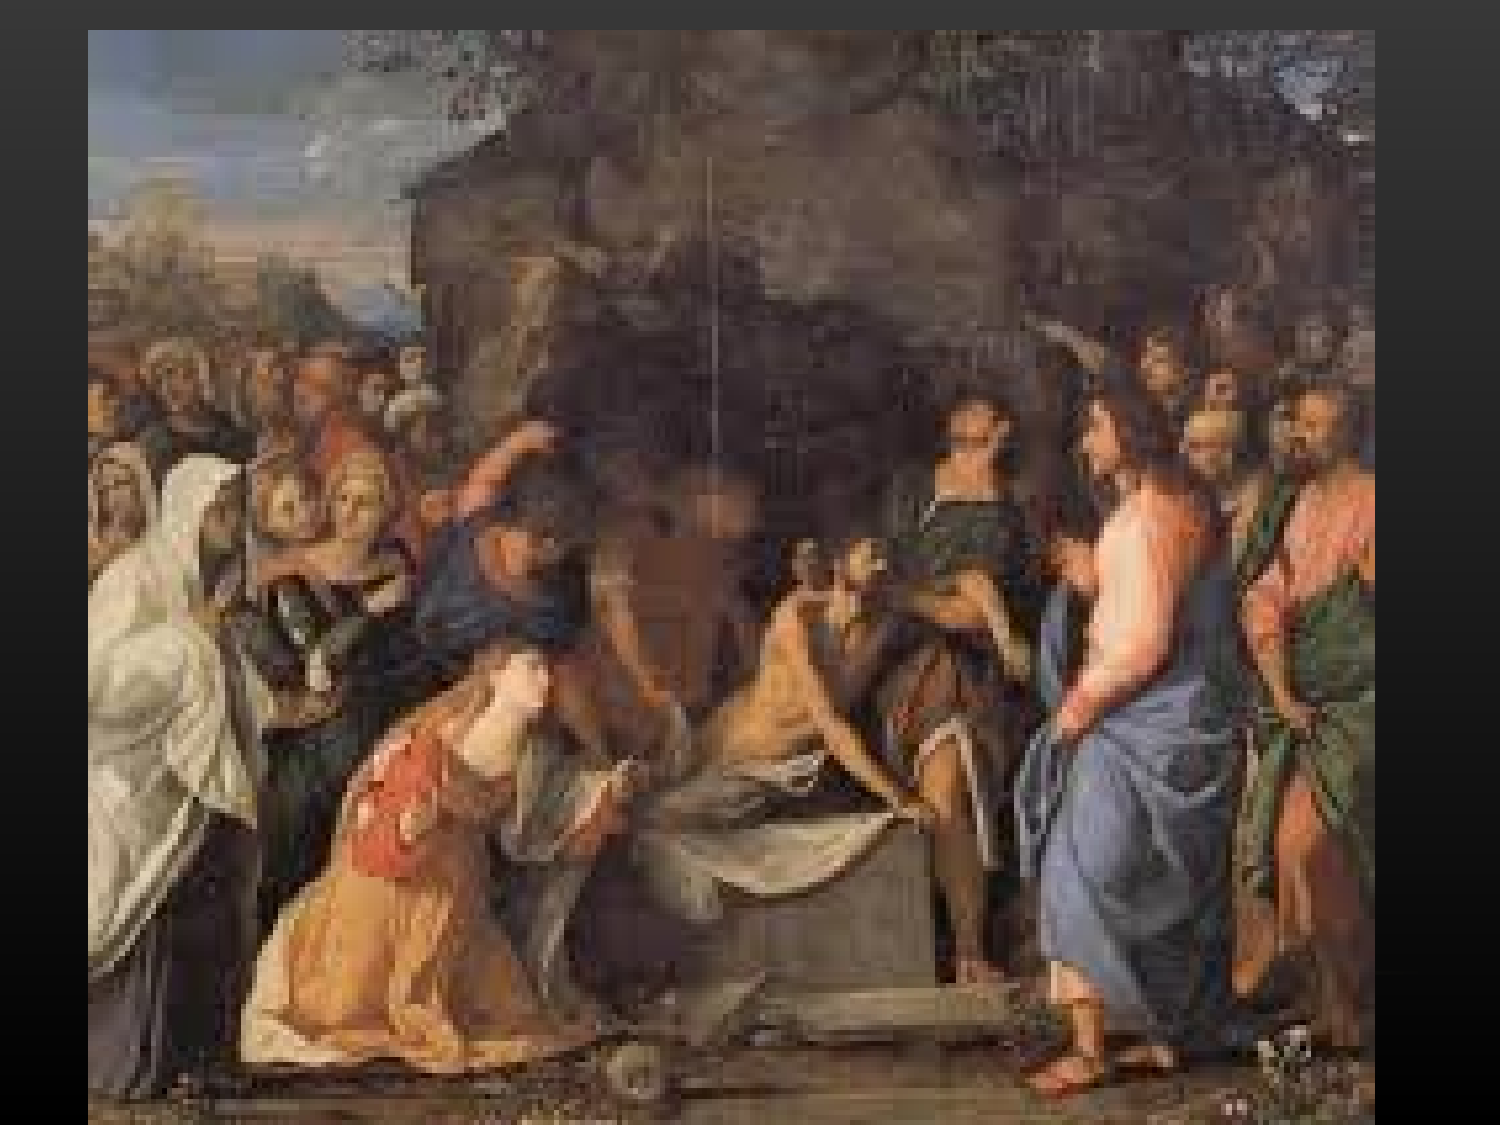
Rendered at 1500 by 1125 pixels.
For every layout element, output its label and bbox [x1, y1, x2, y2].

picture [88, 30, 1375, 1125]
